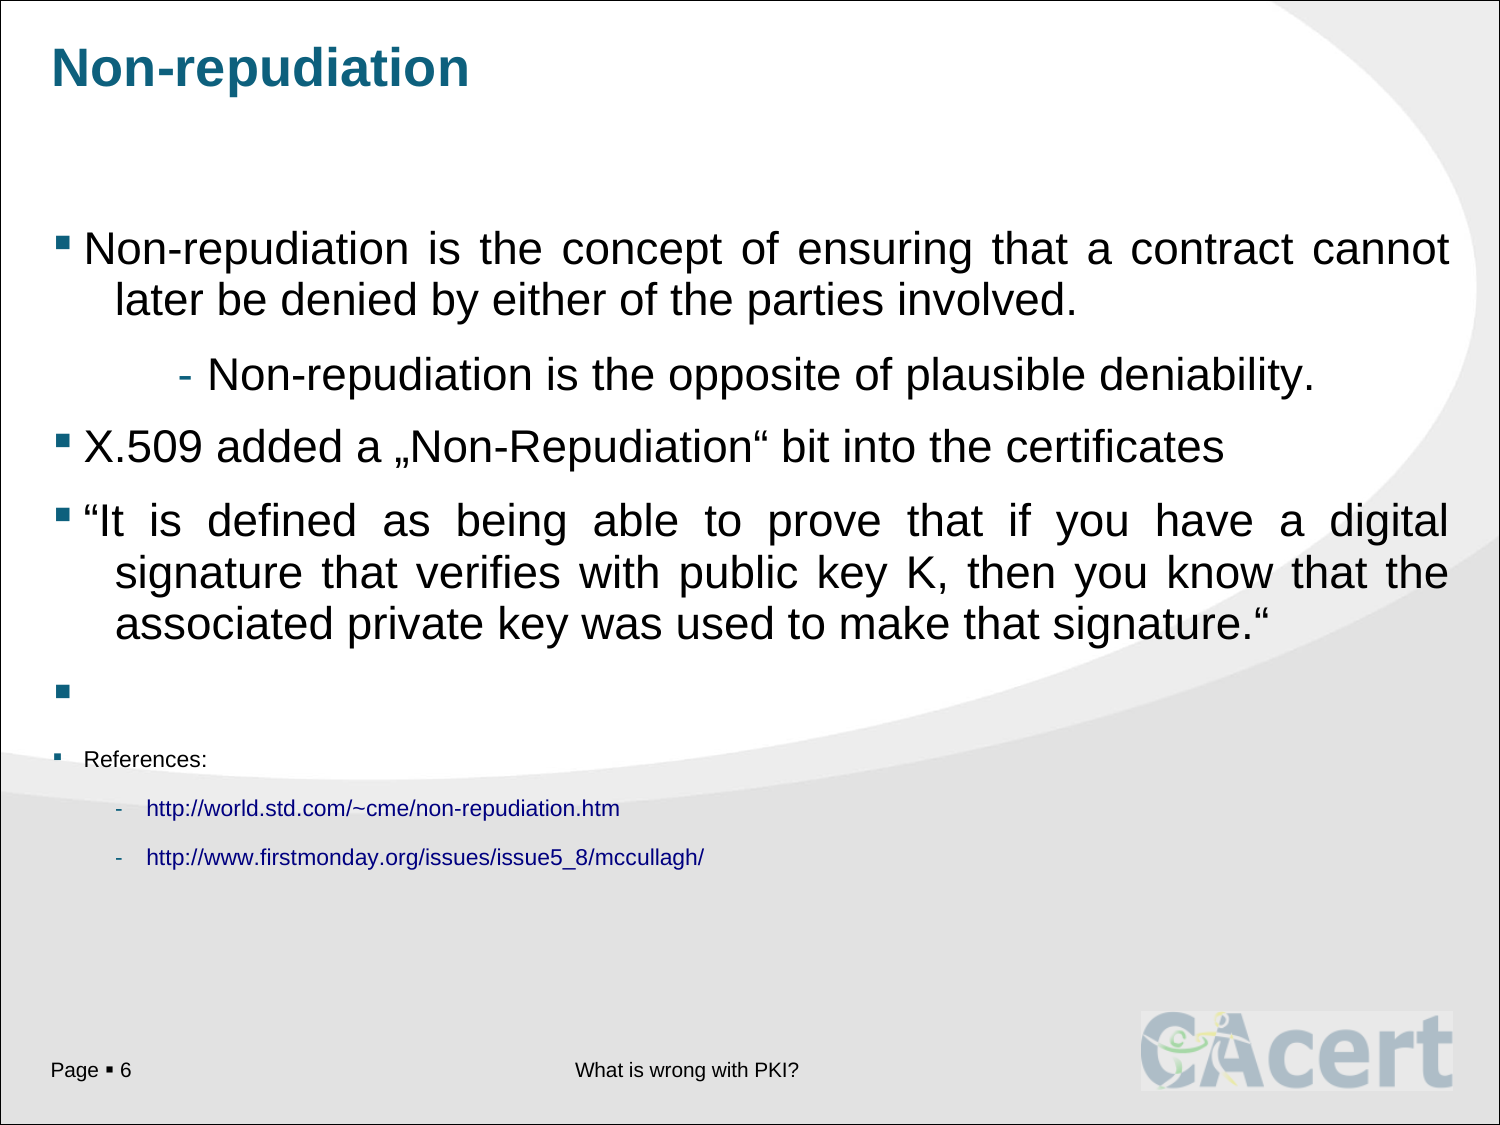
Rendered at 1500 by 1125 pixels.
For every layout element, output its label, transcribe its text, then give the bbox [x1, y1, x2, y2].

list Non-repudiation is the concept of ensuring that a contract cannot later be denied by either of the parties involved. Non-repudiation is the opposite of plausible deniability. X.509 added a „Non-Repudiation“ bit into the certificates “It is defined as being able to prove that if you have a digital signature that verifies with public key K, then you know that the associated private key was used to make that signature.“ References: http://world.std.com/~cme/non-repudiation.htm http://www.firstmonday.org/issues/issue5_8/mccullagh/ [52, 215, 1451, 936]
title Non-repudiation [51, 19, 1450, 118]
picture [1, 1, 1499, 1124]
